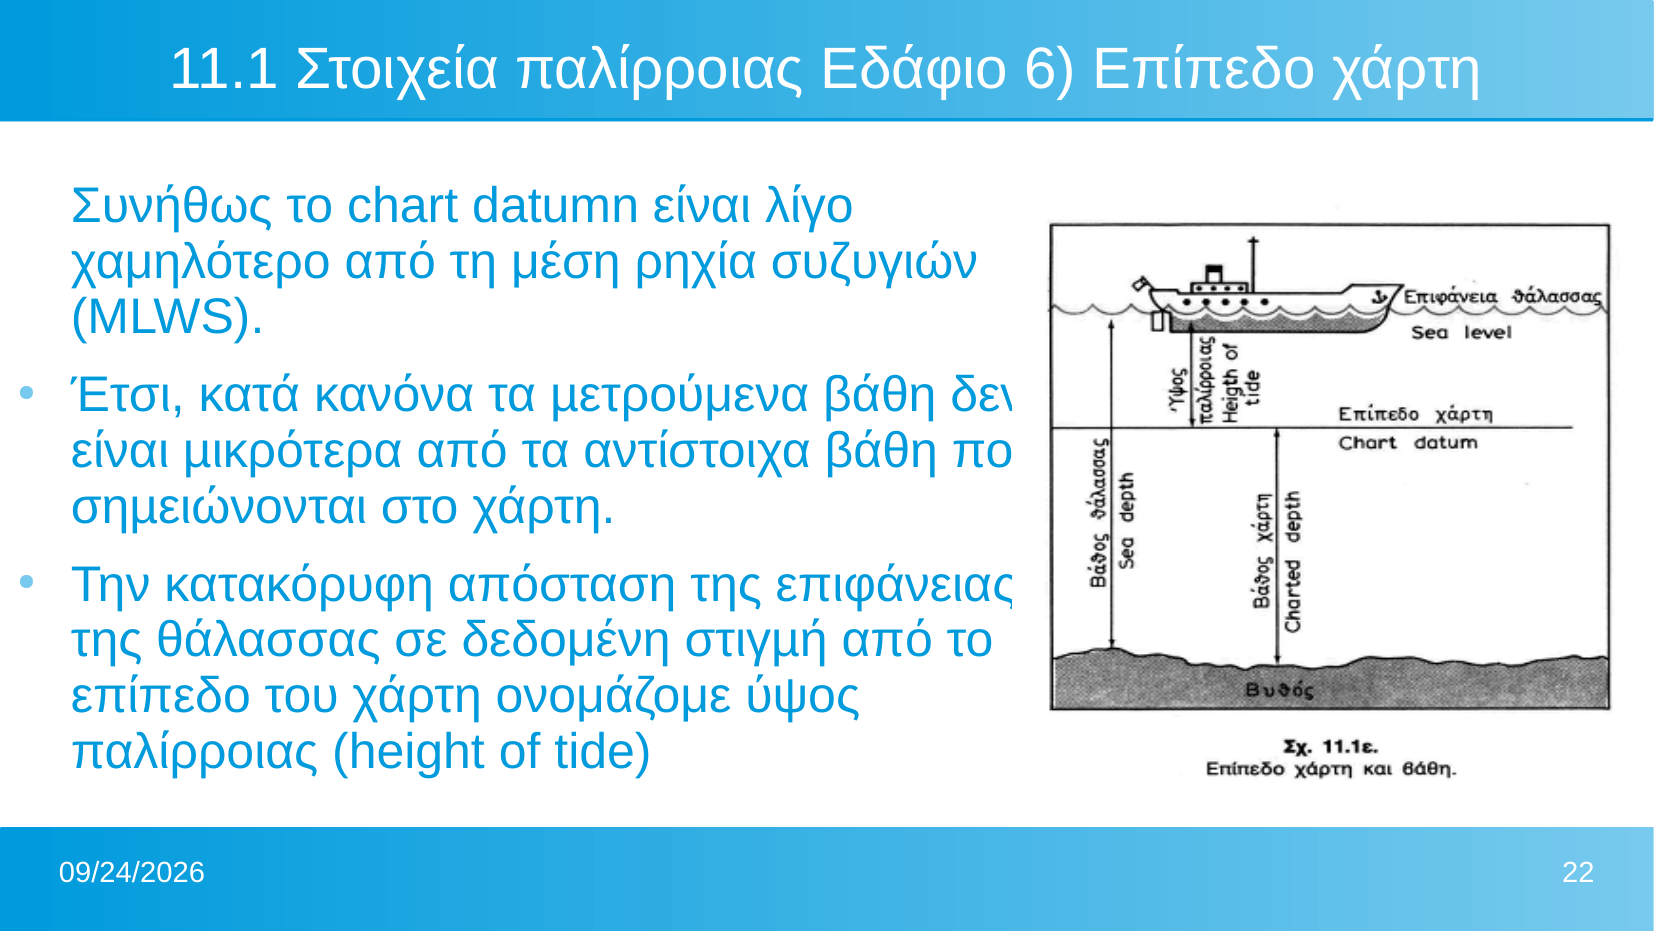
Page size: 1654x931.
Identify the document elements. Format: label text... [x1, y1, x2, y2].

list Συνήθως το chart datumn είναι λίγο χαμηλότερο από τη μέση ρηχία συζυγιών (ΜLWS). Έτσι, κατά κανόνα τα µετρούμενα βάθη δεν είναι µικρότερα από τα αντίστοιχα βάθη που σηµειώνονται στο χάρτη. Την κατακόρυφη απόσταση της επιφάνειας της θάλασσας σε δεδομένη στιγµή από το επίπεδο του χάρτη ονομάζομε ύψος παλίρροιας (height of tide) [0, 177, 1051, 788]
picture [1012, 187, 1654, 788]
title 11.1 Στοιχεία παλίρροιας Εδάφιο 6) Επίπεδο χάρτη [59, 29, 1595, 108]
